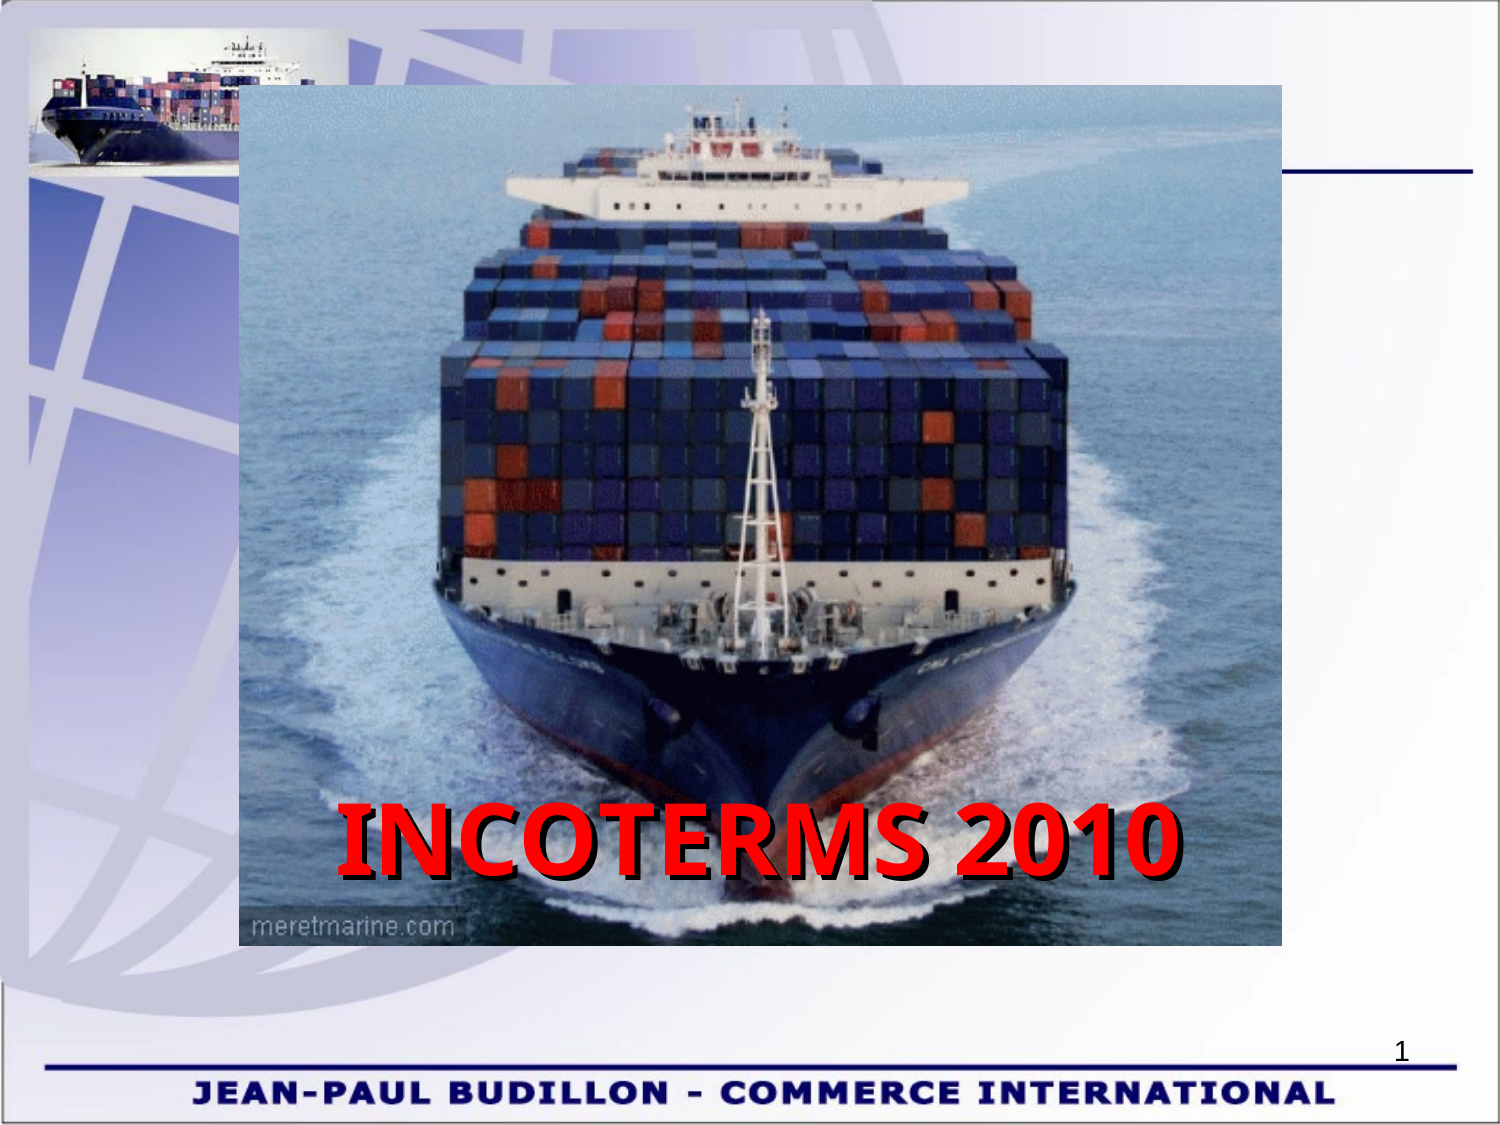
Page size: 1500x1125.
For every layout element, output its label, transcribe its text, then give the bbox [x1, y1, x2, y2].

picture [0, 0, 1500, 1125]
list [64, 207, 1447, 1035]
text_box INCOTERMS 2010 [100, 767, 1418, 903]
